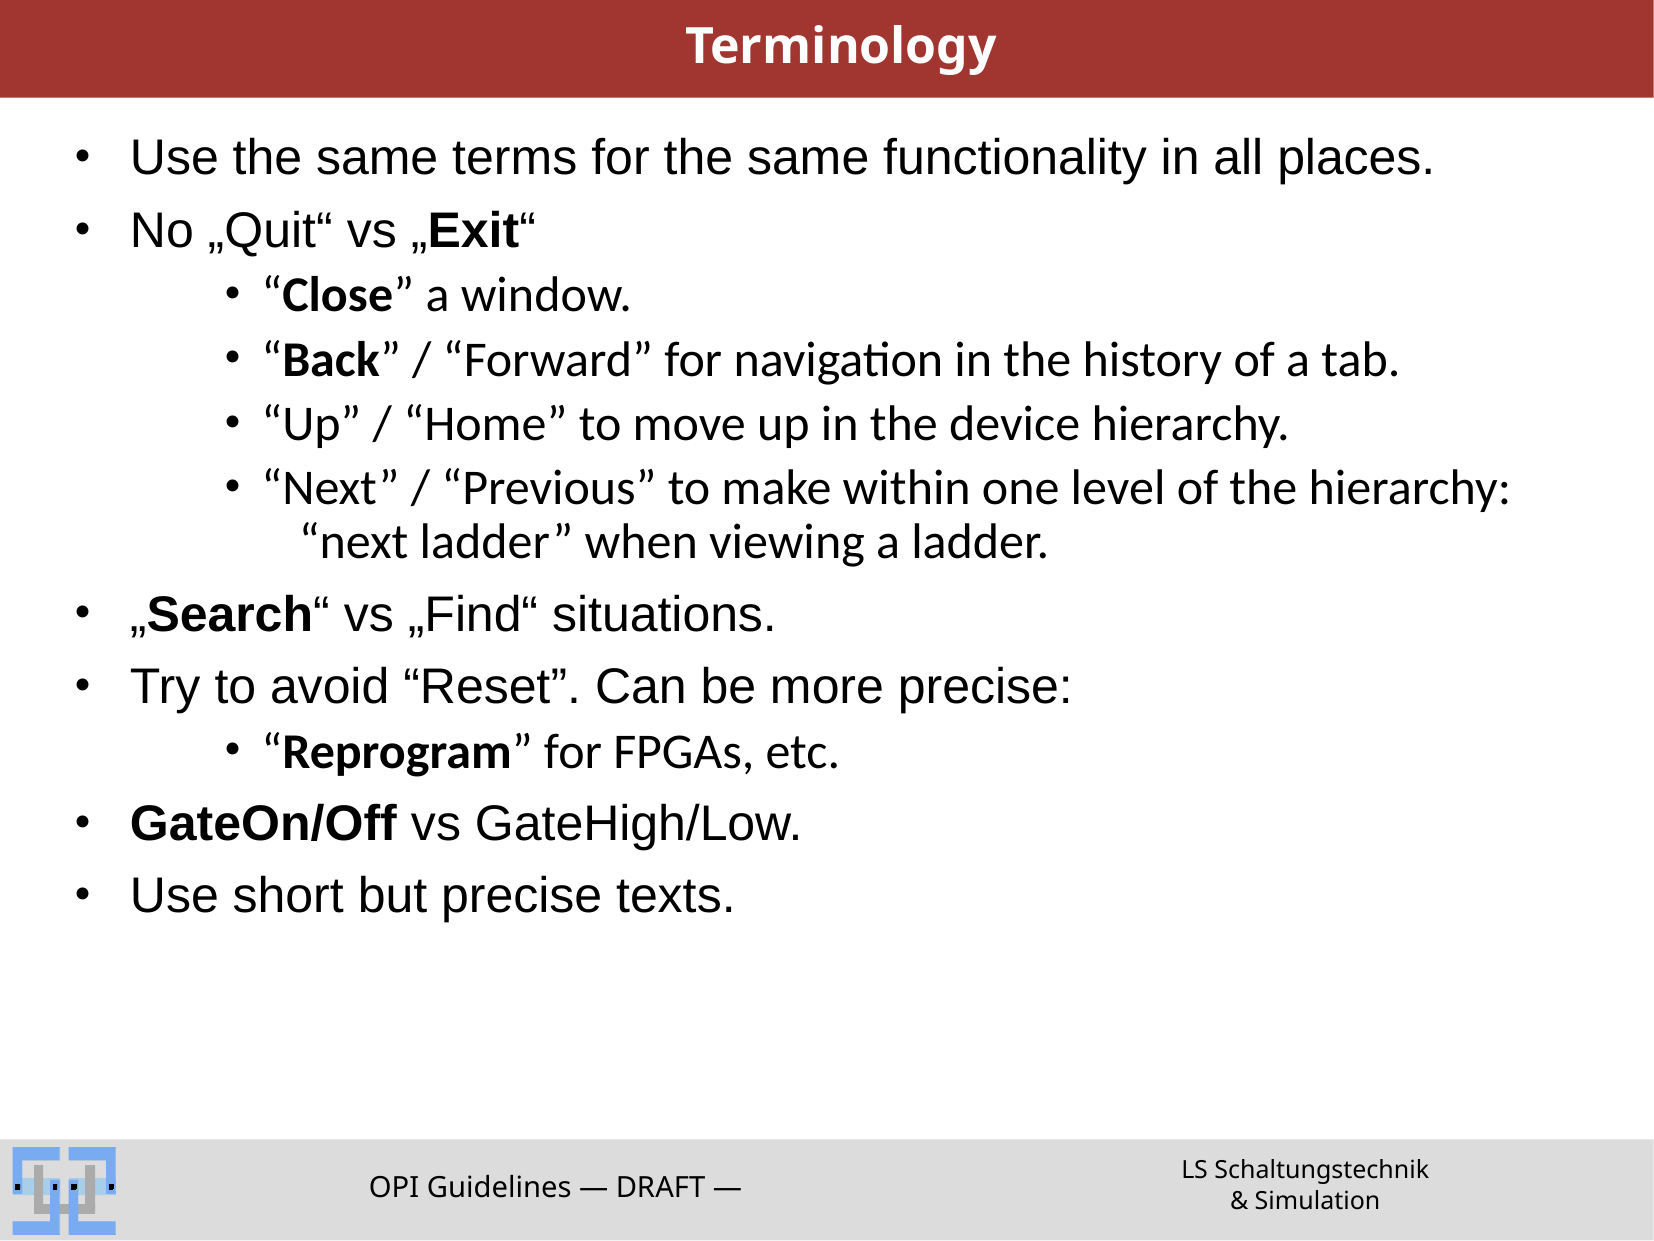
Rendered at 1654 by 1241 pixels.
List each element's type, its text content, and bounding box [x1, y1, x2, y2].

list Use the same terms for the same functionality in all places. No „Quit“ vs „Exit“ “Close” a window. “Back” / “Forward” for navigation in the history of a tab. “Up” / “Home” to move up in the device hierarchy. “Next” / “Previous” to make within one level of the hierarchy: “next ladder” when viewing a ladder. „Search“ vs „Find“ situations. Try to avoid “Reset”. Can be more precise: “Reprogram” for FPGAs, etc. GateOn/Off vs GateHigh/Low. Use short but precise texts. [73, 130, 1579, 949]
title Terminology [97, 6, 1586, 81]
text_box OPI Guidelines — DRAFT — [368, 1167, 1122, 1211]
